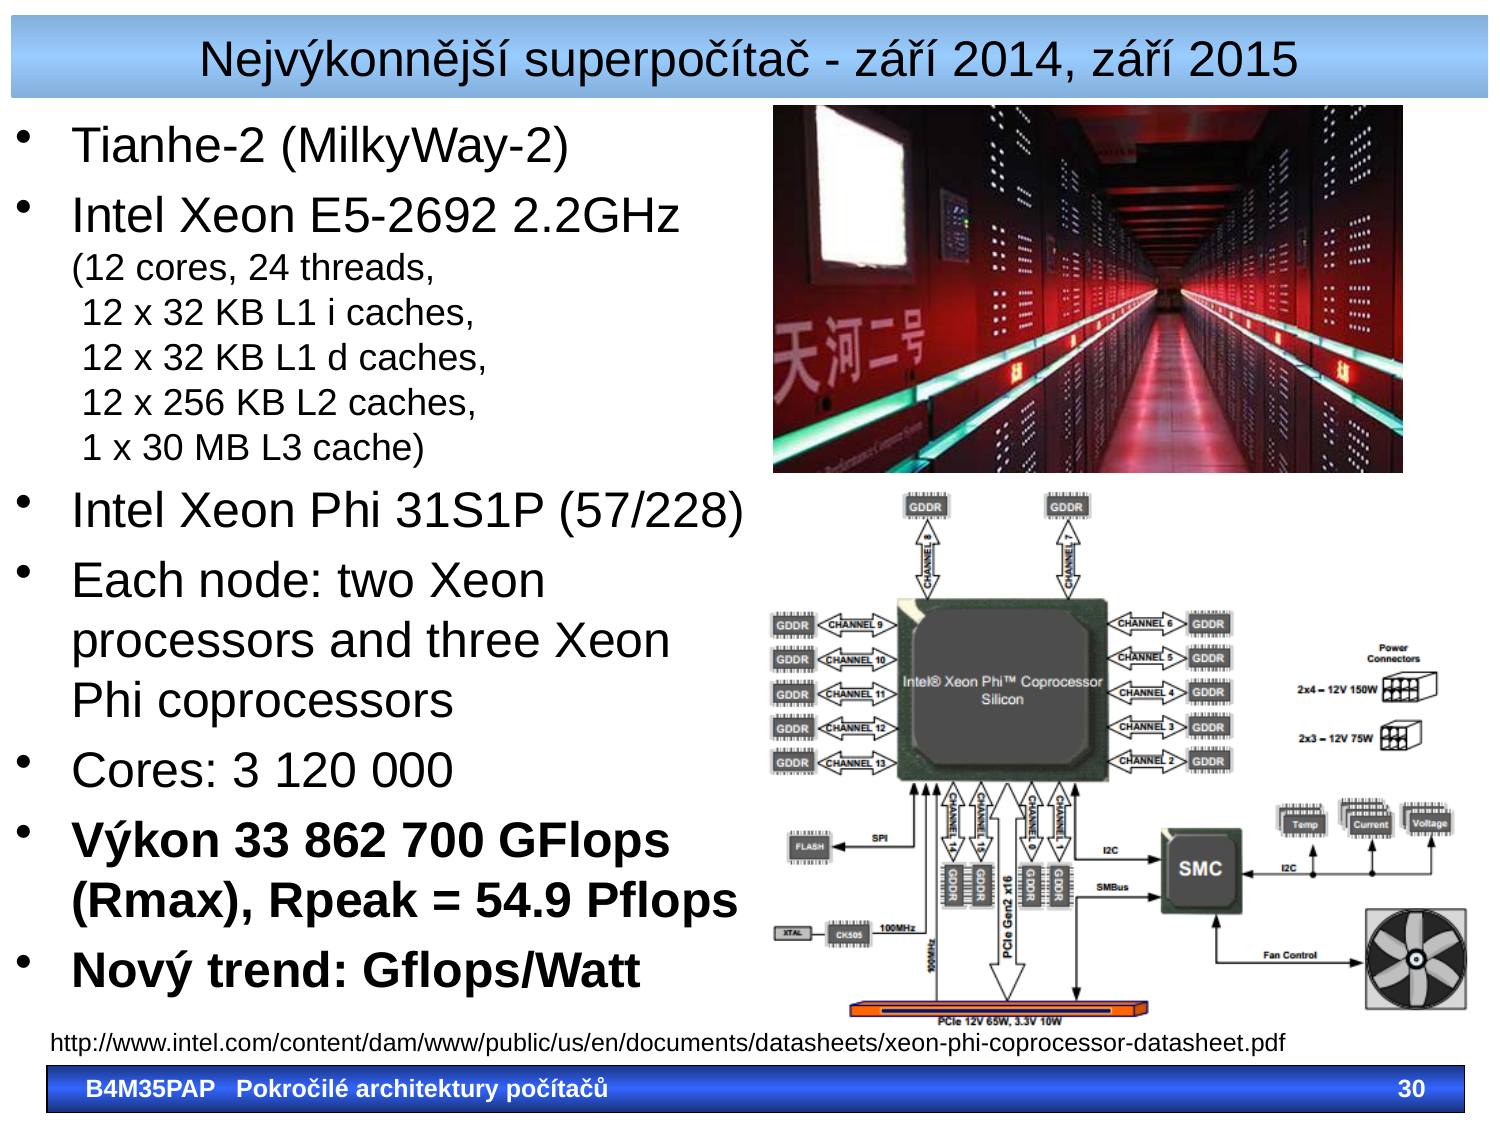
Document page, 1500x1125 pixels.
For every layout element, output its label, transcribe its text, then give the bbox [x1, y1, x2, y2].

slide_number <number> [1346, 1065, 1441, 1112]
text_box http://www.intel.com/content/dam/www/public/us/en/documents/datasheets/xeon-phi-coprocessor-datasheet.pdf [35, 1019, 1500, 1065]
picture [773, 105, 1403, 473]
list Tianhe-2 (MilkyWay-2) Intel Xeon E5-2692 2.2GHz (12 cores, 24 threads, 12 x 32 KB L1 i caches, 12 x 32 KB L1 d caches, 12 x 256 KB L2 caches, 1 x 30 MB L3 cache) Intel Xeon Phi 31S1P (57/228) Each node: two Xeon processors and three Xeon Phi coprocessors Cores: 3 120 000 Výkon 33 862 700 GFlops (Rmax), Rpeak = 54.9 Pflops Nový trend: Gflops/Watt [0, 105, 762, 1043]
footer B4M35PAP Pokročilé architektury počítačů [70, 1065, 1429, 1113]
title Nejvýkonnější superpočítač - září 2014, září 2015 [11, 15, 1489, 98]
picture [761, 480, 1470, 1019]
